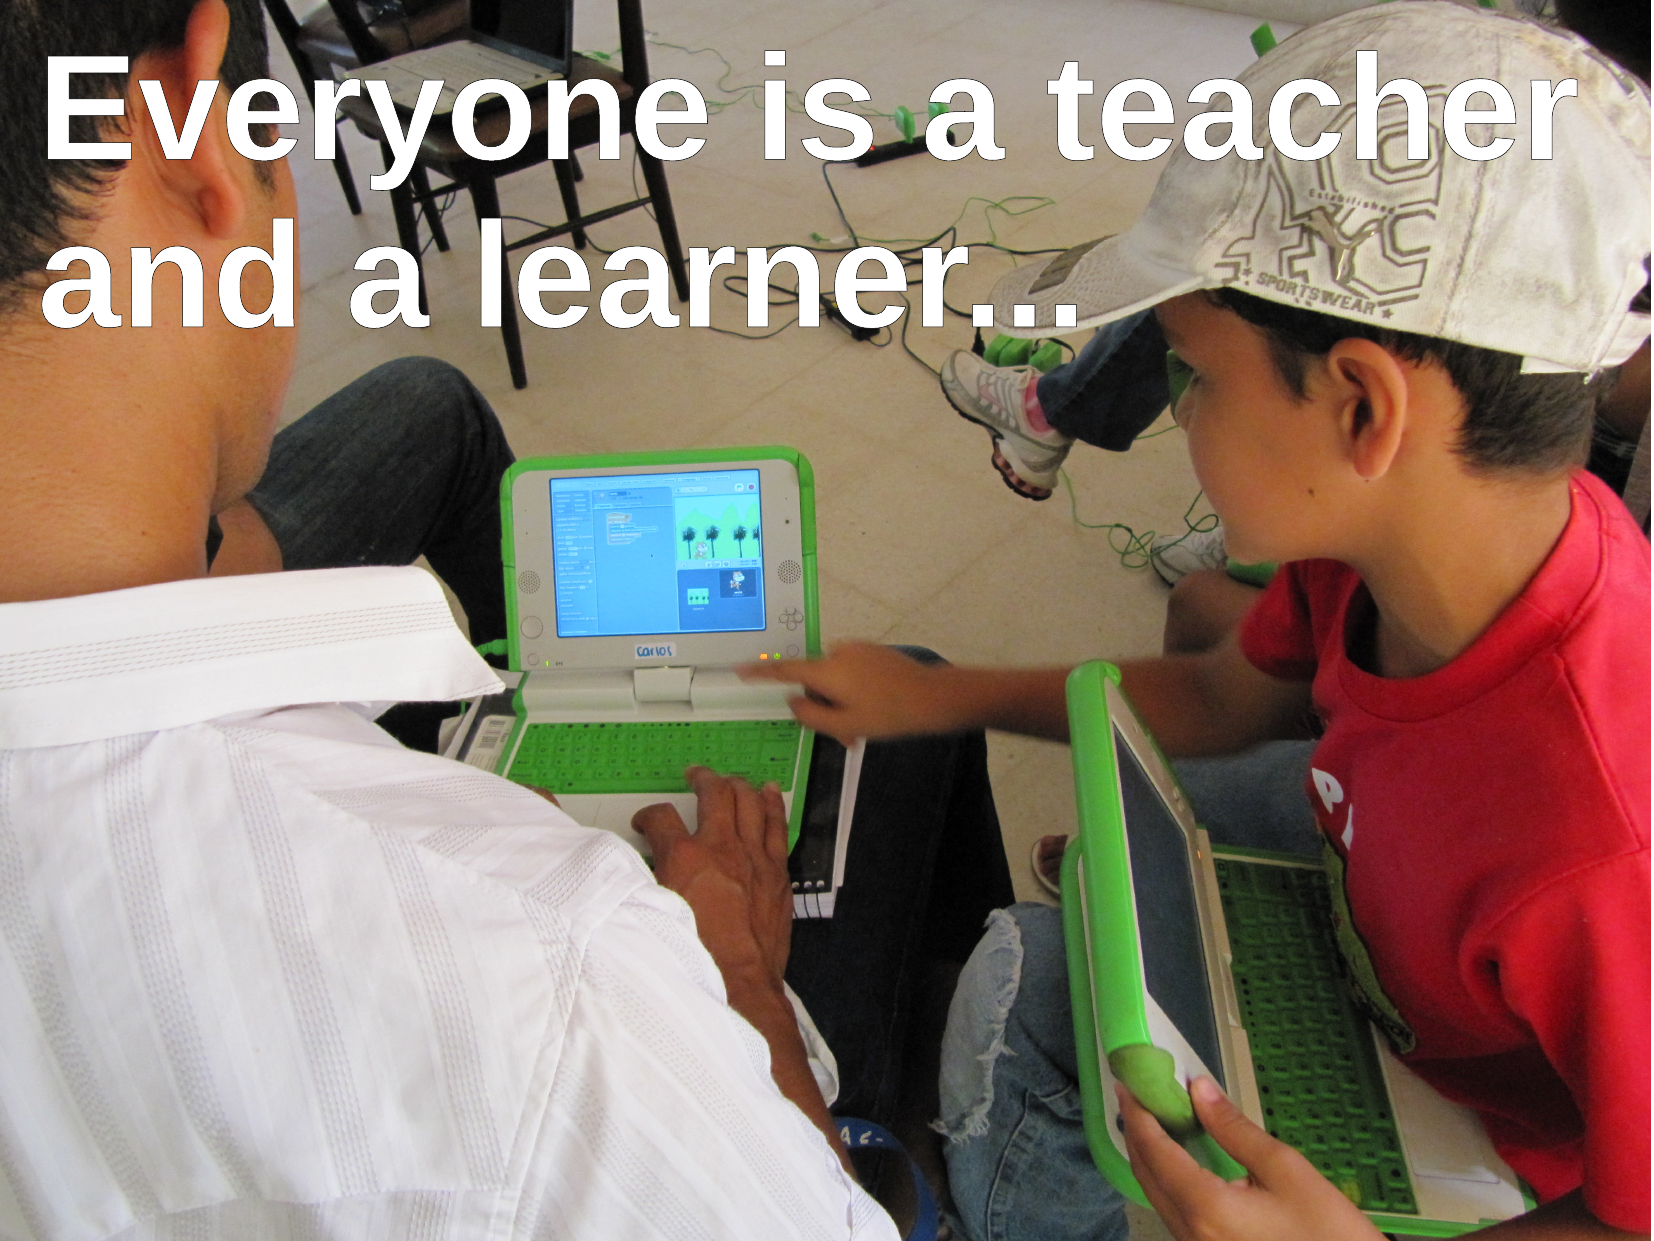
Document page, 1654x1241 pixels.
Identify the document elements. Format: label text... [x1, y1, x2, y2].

picture [0, 0, 1654, 1241]
title Everyone is a teacher and a learner... [37, 0, 1613, 385]
